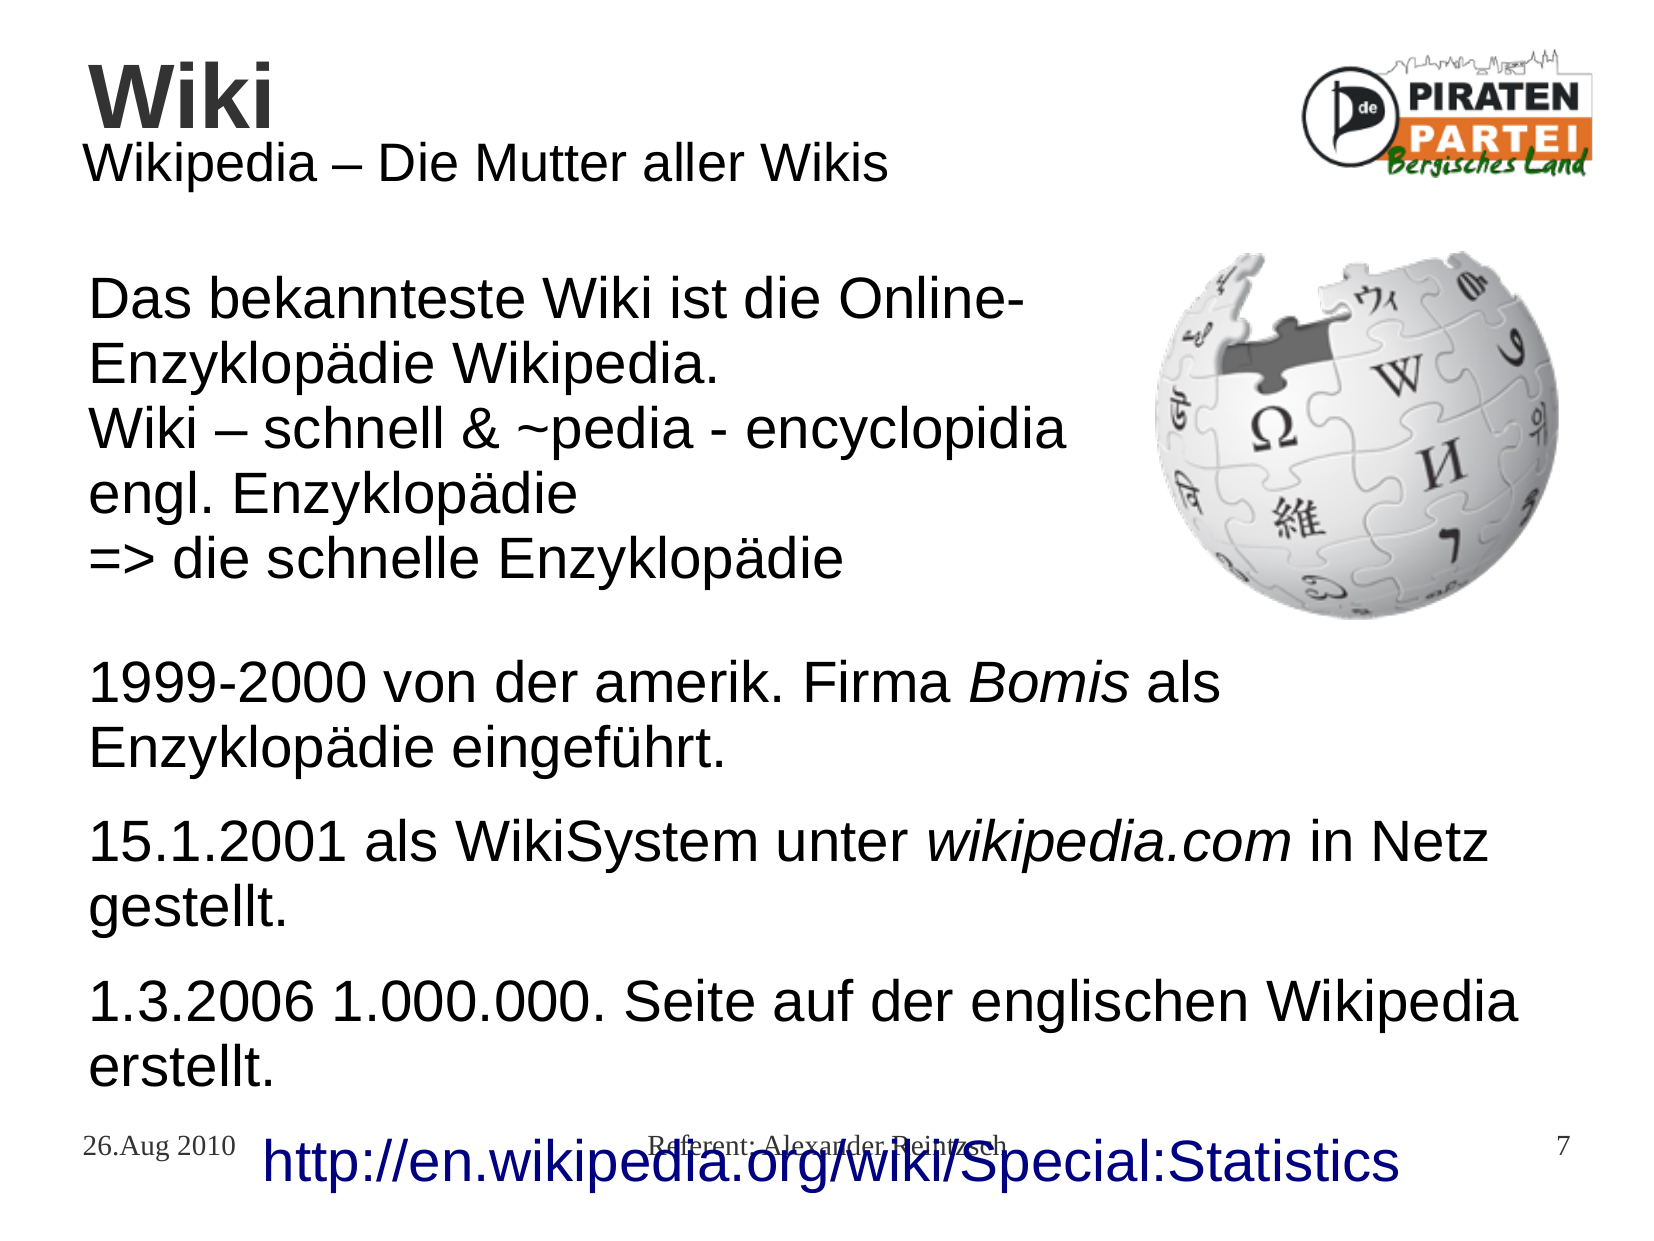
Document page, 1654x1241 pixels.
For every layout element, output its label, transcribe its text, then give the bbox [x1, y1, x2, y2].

picture [1299, 48, 1595, 178]
list 1999-2000 von der amerik. Firma Bomis als Enzyklopädie eingeführt. 15.1.2001 als WikiSystem unter wikipedia.com in Netz gestellt. 1.3.2006 1.000.000. Seite auf der englischen Wikipedia erstellt. http://en.wikipedia.org/wiki/Special:Statistics [88, 649, 1577, 1194]
picture [1148, 206, 1565, 624]
text_box Das bekannteste Wiki ist die Online-Enzyklopädie Wikipedia. Wiki – schnell & ~pedia - encyclopidia engl. Enzyklopädie => die schnelle Enzyklopädie [88, 265, 1152, 591]
title Wikipedia – Die Mutter aller Wikis [82, 118, 1300, 207]
